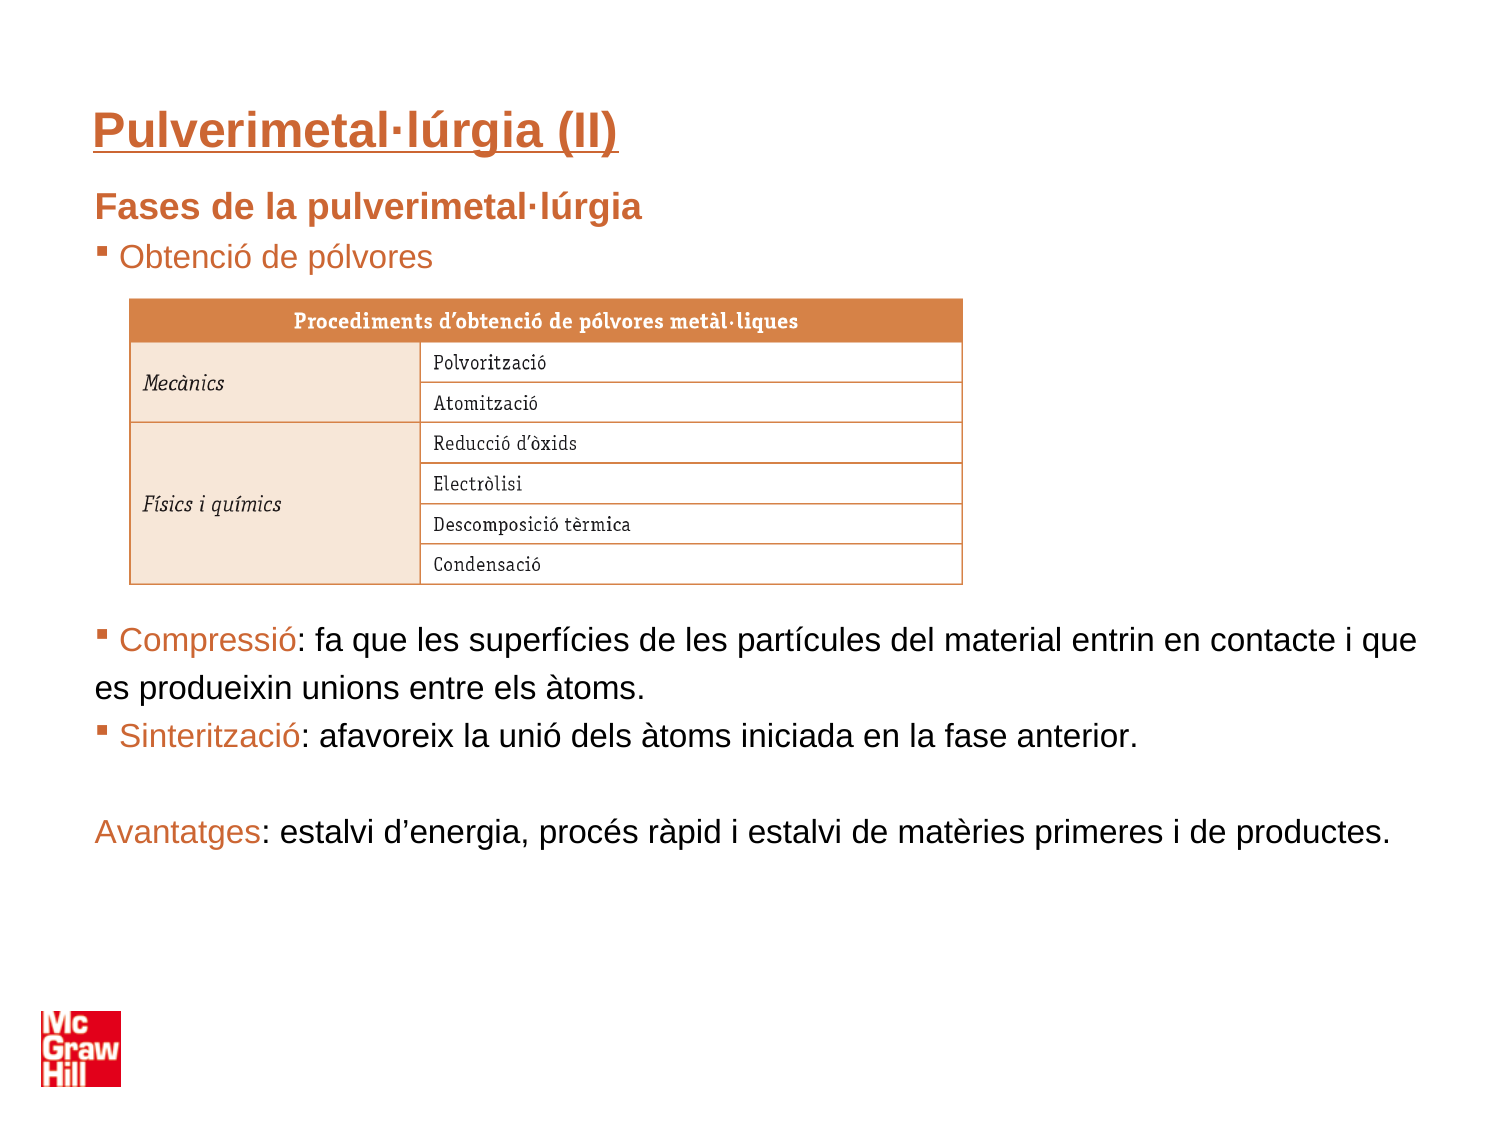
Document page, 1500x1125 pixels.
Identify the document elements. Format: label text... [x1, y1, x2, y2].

text_box Fases de la pulverimetal·lúrgia Obtenció de pólvores Compressió: fa que les superfícies de les partícules del material entrin en contacte i que es produeixin unions entre els àtoms. Sinterització: afavoreix la unió dels àtoms iniciada en la fase anterior. Avantatges: estalvi d’energia, procés ràpid i estalvi de matèries primeres i de productes. [79, 165, 1439, 858]
picture [124, 290, 971, 591]
text_box Pulverimetal·lúrgia (II) [78, 90, 1483, 166]
chart [41, 1011, 121, 1087]
